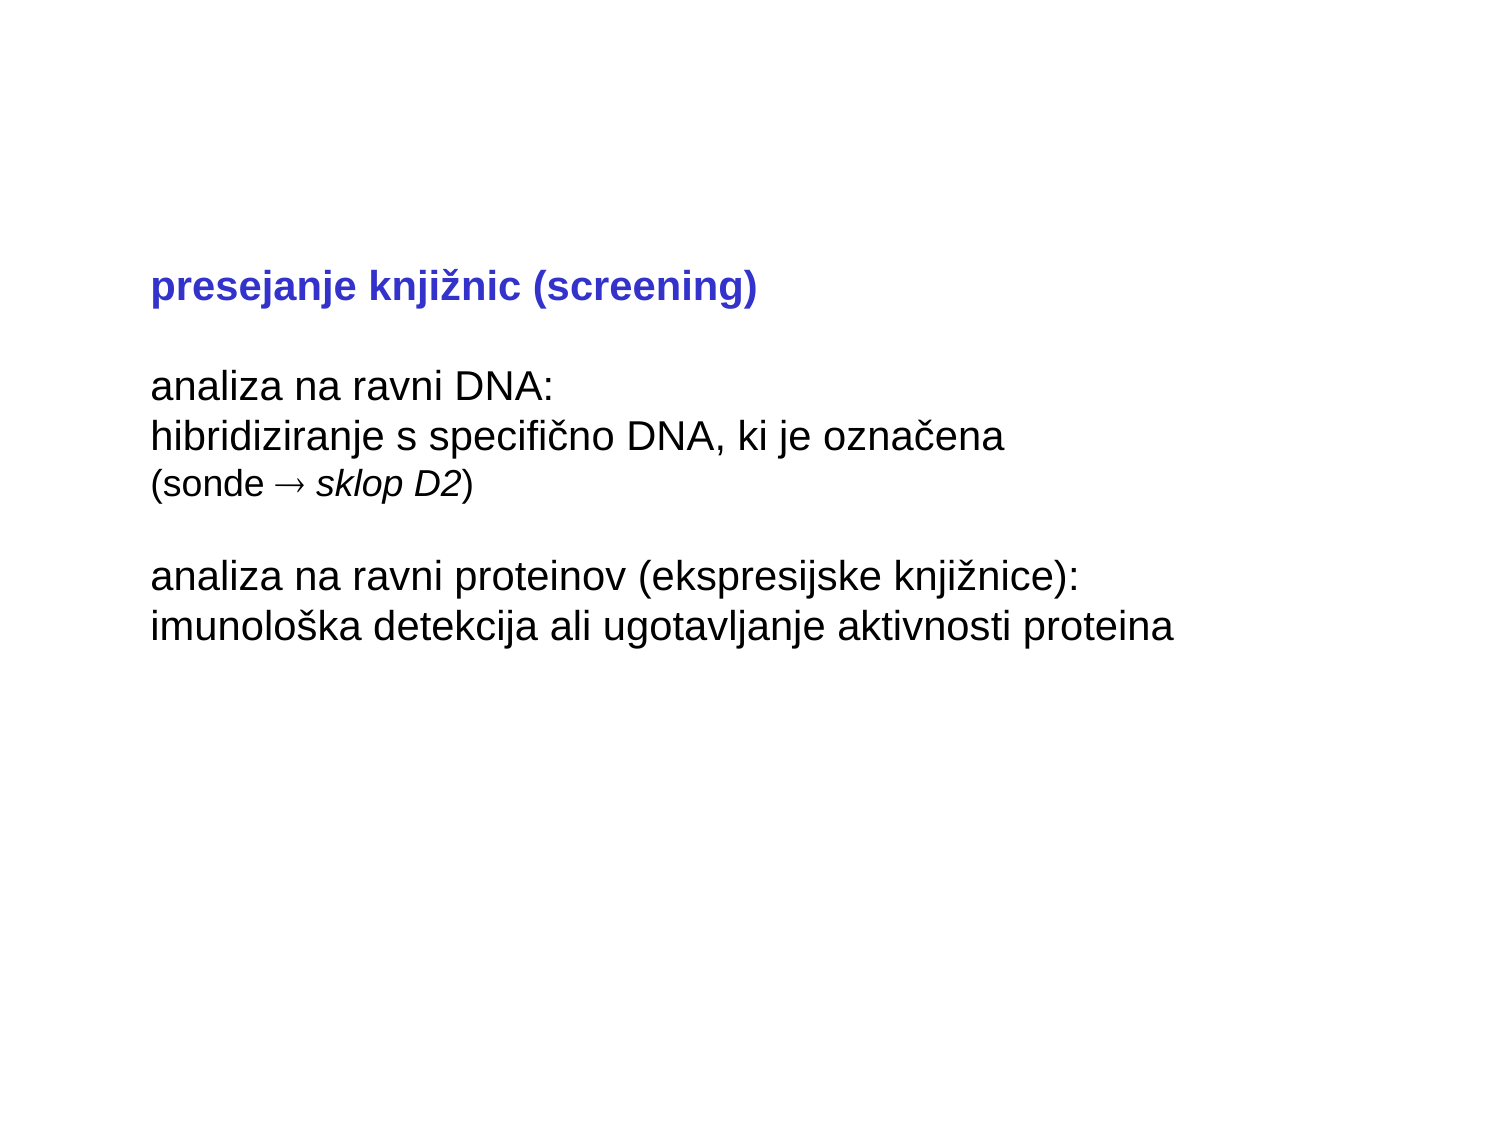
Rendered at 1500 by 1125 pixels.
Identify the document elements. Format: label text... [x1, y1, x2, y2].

text_box presejanje knjižnic (screening) analiza na ravni DNA: hibridiziranje s specifično DNA, ki je označena (sonde  sklop D2) analiza na ravni proteinov (ekspresijske knjižnice): imunološka detekcija ali ugotavljanje aktivnosti proteina [135, 251, 1341, 782]
